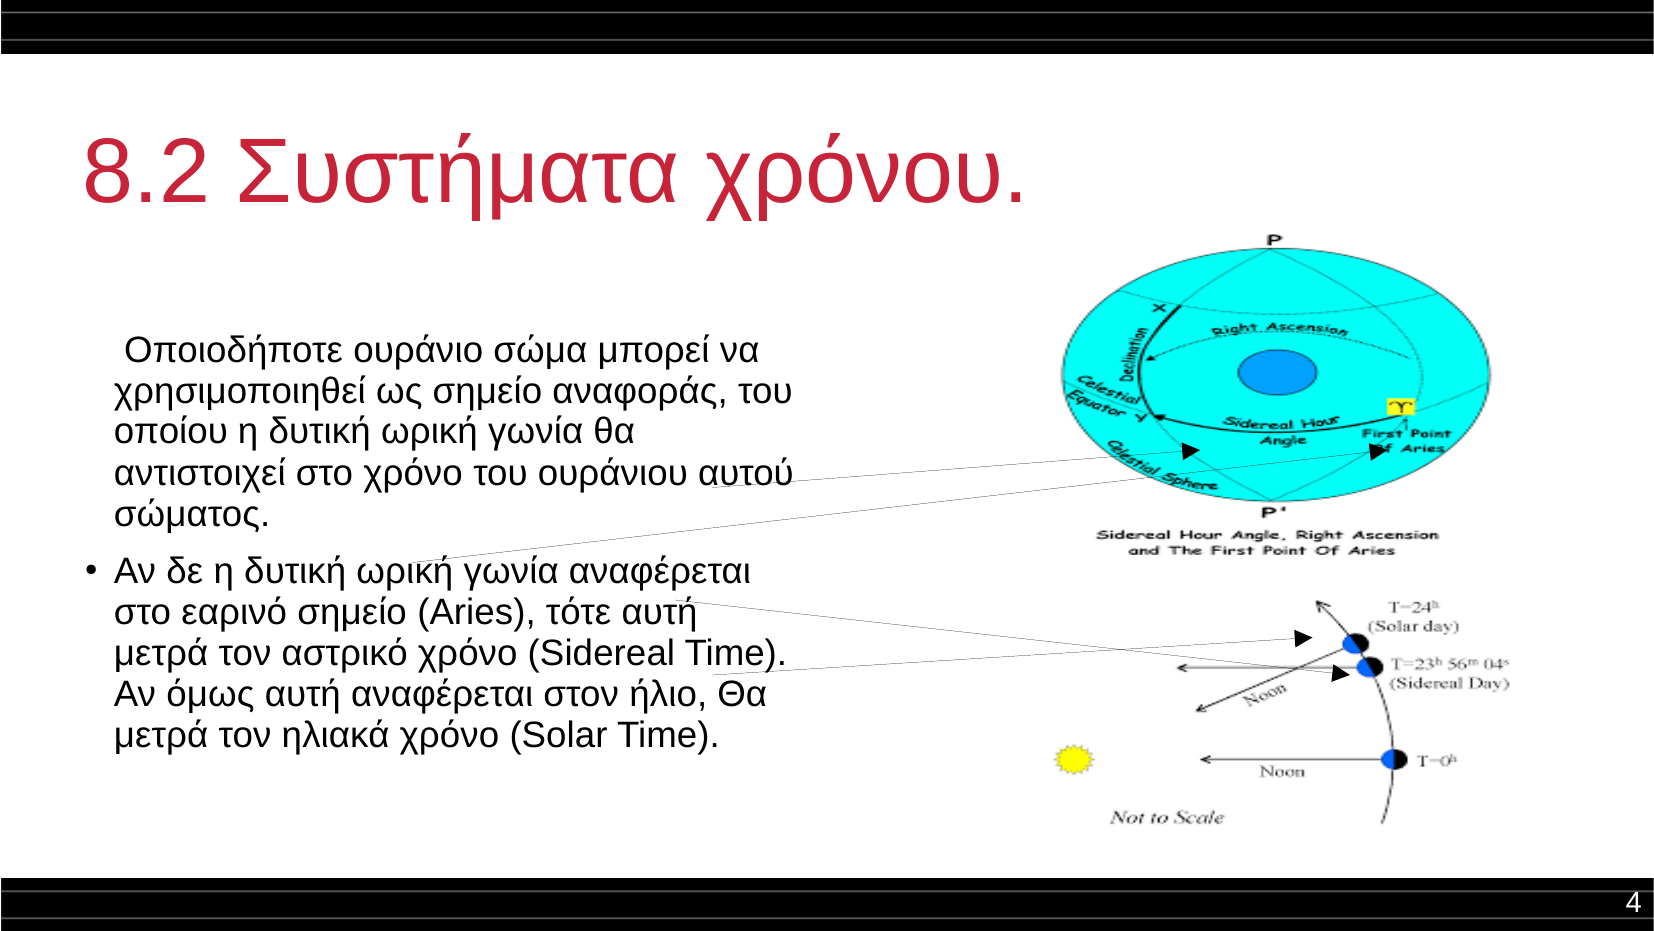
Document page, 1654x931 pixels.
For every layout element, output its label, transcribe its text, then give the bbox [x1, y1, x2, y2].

picture [1012, 224, 1538, 863]
title 8.2 Συστήματα χρόνου. [82, 92, 1571, 249]
picture [1012, 638, 1110, 656]
picture [1, 878, 1654, 931]
picture [1, 0, 1654, 54]
list Οποιοδήποτε ουράνιο σώμα μπορεί να χρησιμοποιηθεί ως σημείο αναφοράς, του οποίου η δυτική ωρική γωνία θα αντιστοιχεί στο χρόνο του ουράνιου αυτού σώματος. Αν δε η δυτική ωρική γωνία αναφέρεται στο εαρινό σημείο (Aries), τότε αυτή μετρά τον αστρικό χρόνο (Sidereal Time). Αν όμως αυτή αναφέρεται στον ήλιο, Θα μετρά τον ηλιακά χρόνο (Solar Time). [75, 271, 802, 758]
